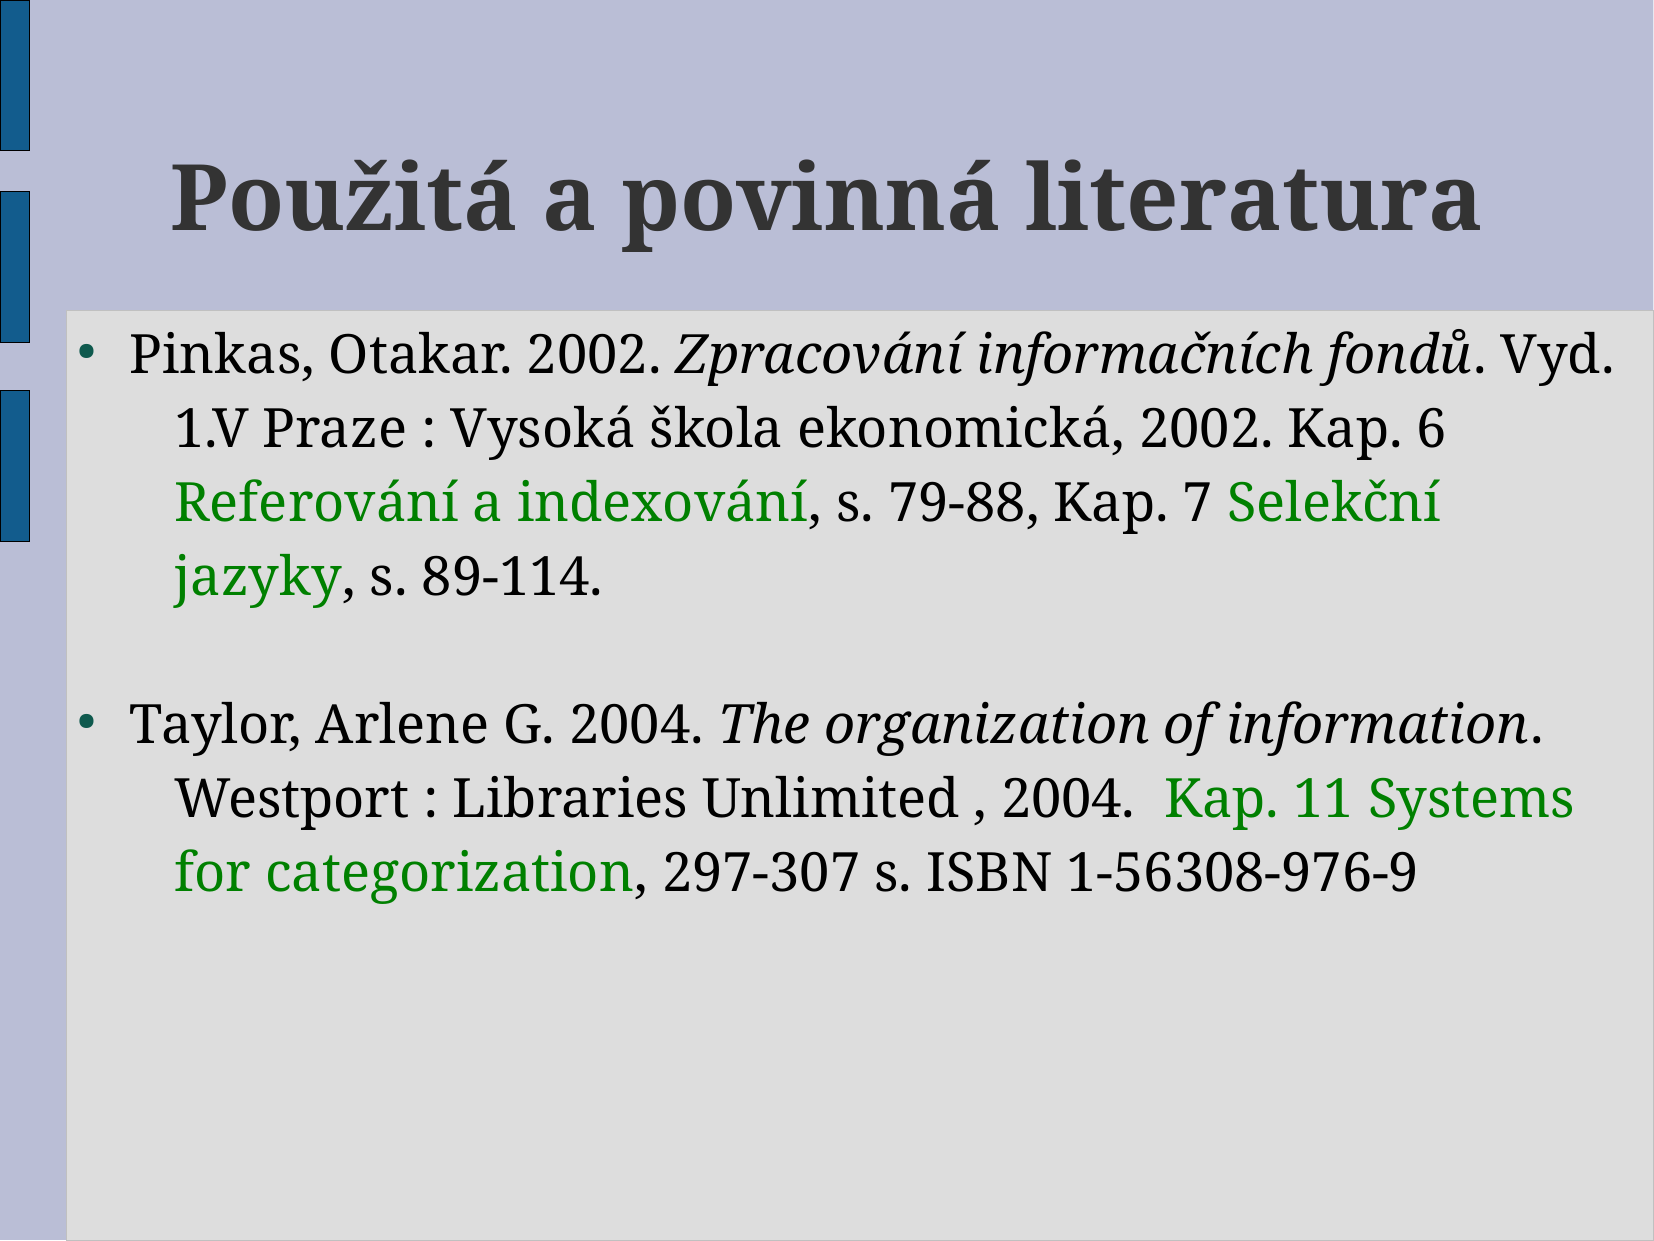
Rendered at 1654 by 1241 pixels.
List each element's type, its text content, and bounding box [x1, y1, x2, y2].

title Použitá a povinná literatura [121, 98, 1534, 291]
list Pinkas, Otakar. 2002. Zpracování informačních fondů. Vyd. 1.V Praze : Vysoká škola ekonomická, 2002. Kap. 6 Referování a indexování, s. 79-88, Kap. 7 Selekční jazyky, s. 89-114. Taylor, Arlene G. 2004. The organization of information. Westport : Libraries Unlimited , 2004. Kap. 11 Systems for categorization, 297-307 s. ISBN 1-56308-976-9 [59, 315, 1625, 1083]
